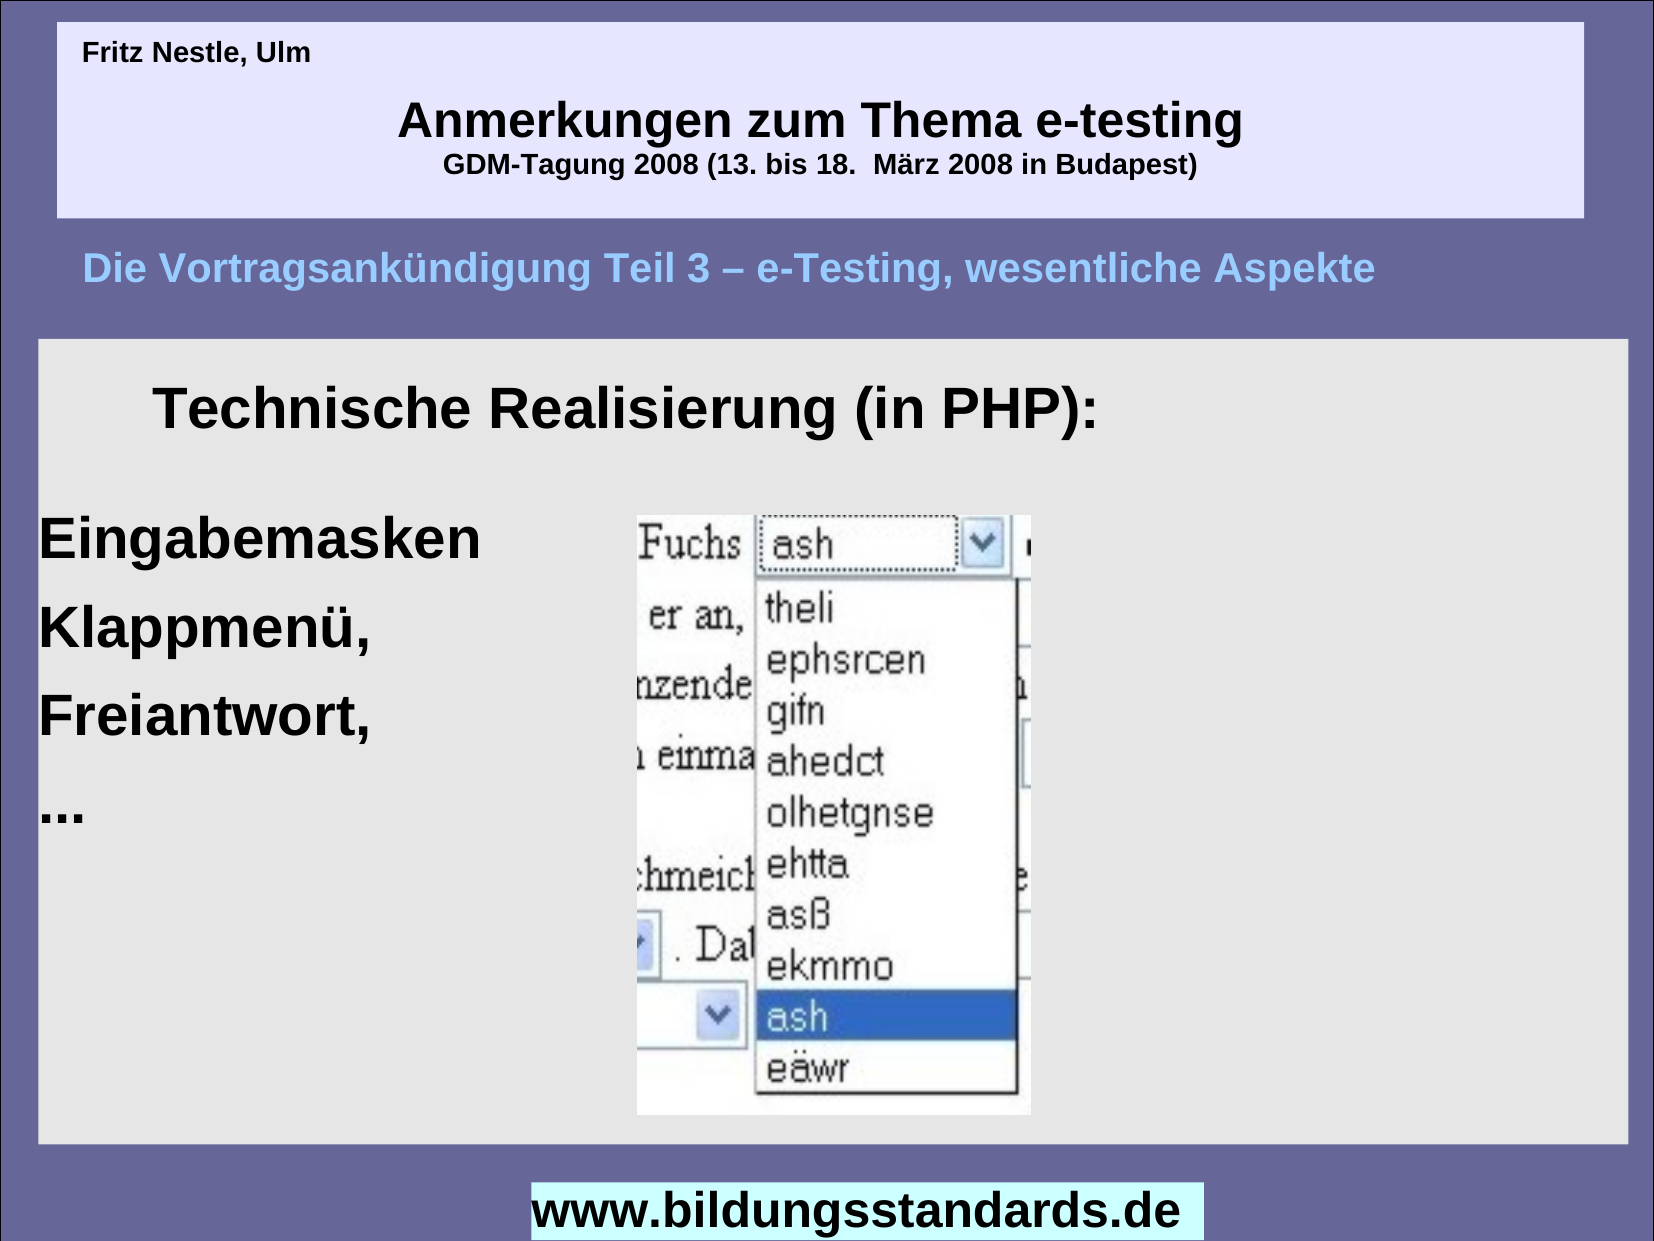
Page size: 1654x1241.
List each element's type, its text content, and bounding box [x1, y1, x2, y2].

text_box [0, 0, 1654, 1241]
text_box Die Vortragsankündigung Teil 3 – e-Testing, wesentliche Aspekte [82, 244, 1423, 295]
text_box Technische Realisierung (in PHP): Eingabemasken Klappmenü, Freiantwort, ... [38, 338, 1629, 1145]
picture [637, 515, 1031, 1115]
text_box www.bildungsstandards.de [531, 1182, 1204, 1241]
text_box Fritz Nestle, Ulm Anmerkungen zum Thema e-testing GDM-Tagung 2008 (13. bis 18. März 2008 in Budapest) [57, 22, 1585, 219]
